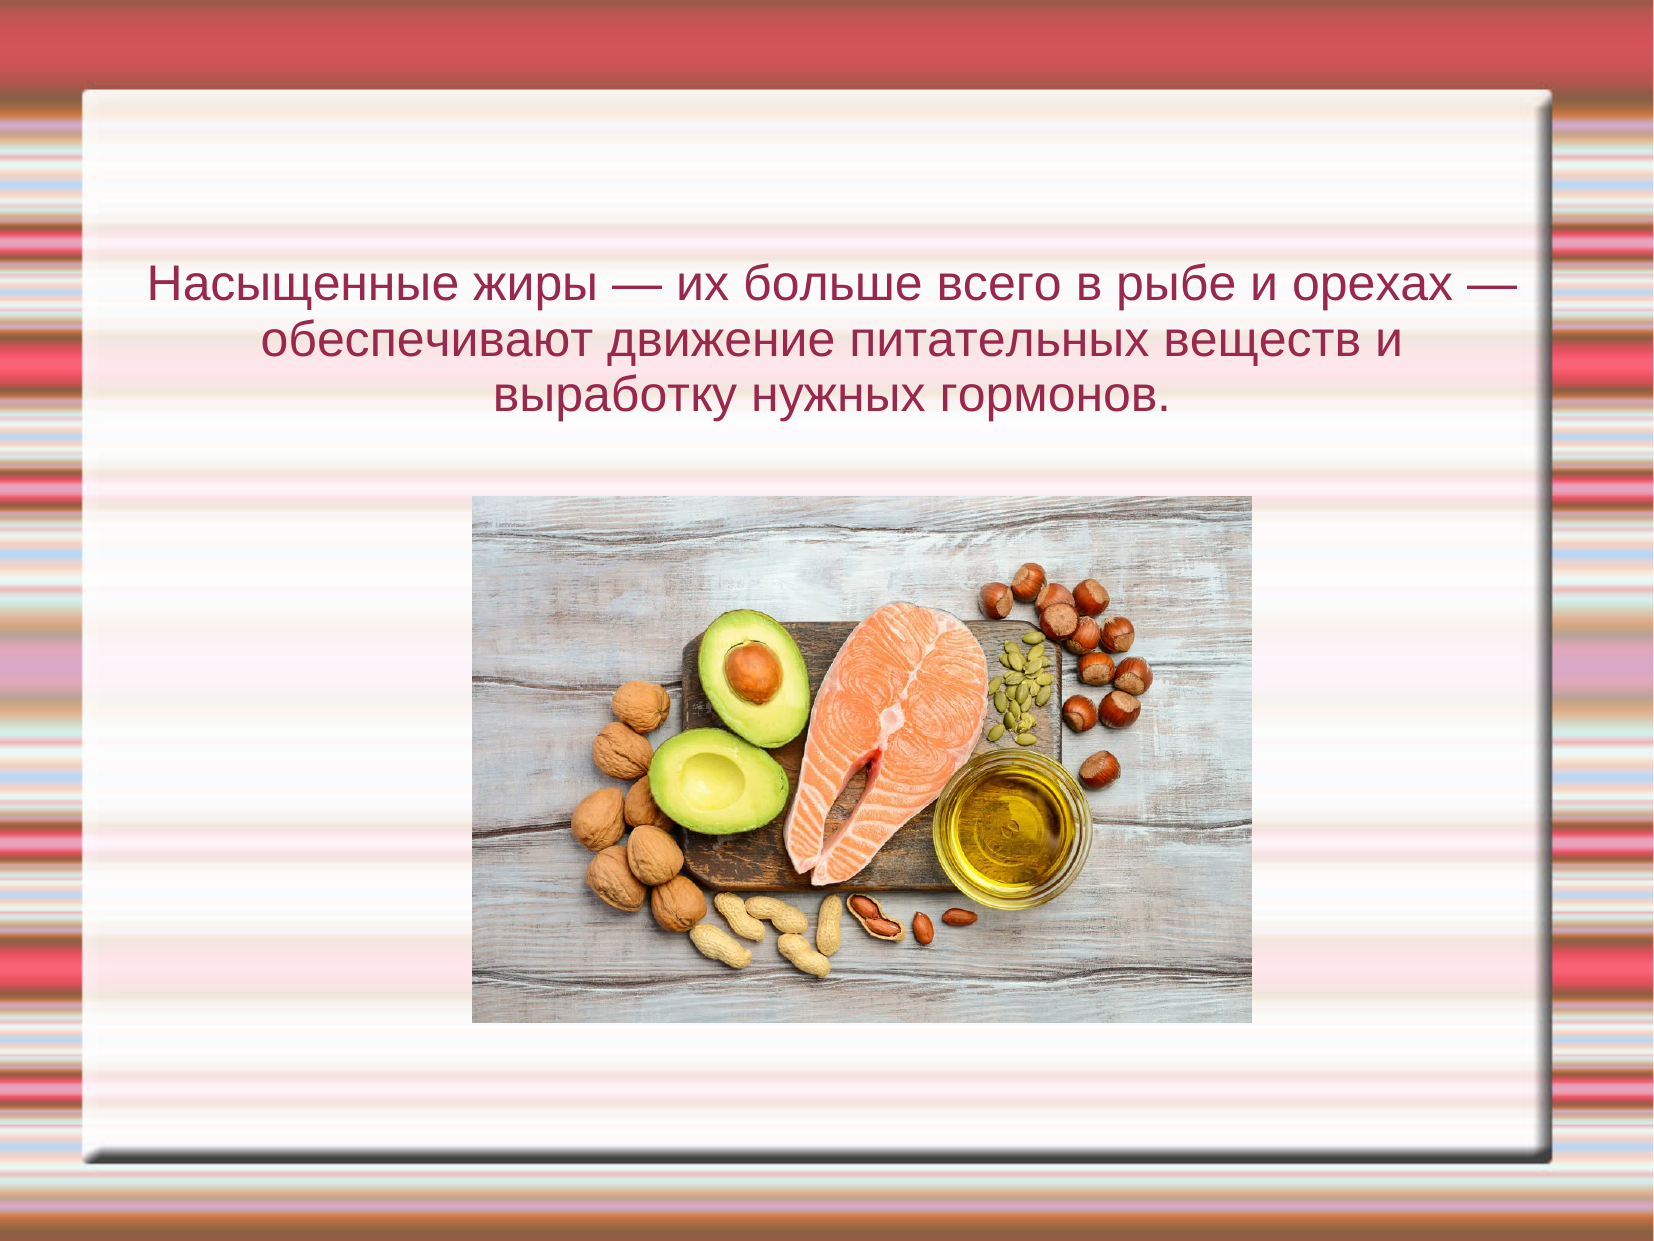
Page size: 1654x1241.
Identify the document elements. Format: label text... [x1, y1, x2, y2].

subtitle Насыщенные жиры — их больше всего в рыбе и орехах — обеспечивают движение питательных веществ и выработку нужных гормонов. [141, 199, 1523, 981]
picture [0, 0, 1654, 1241]
